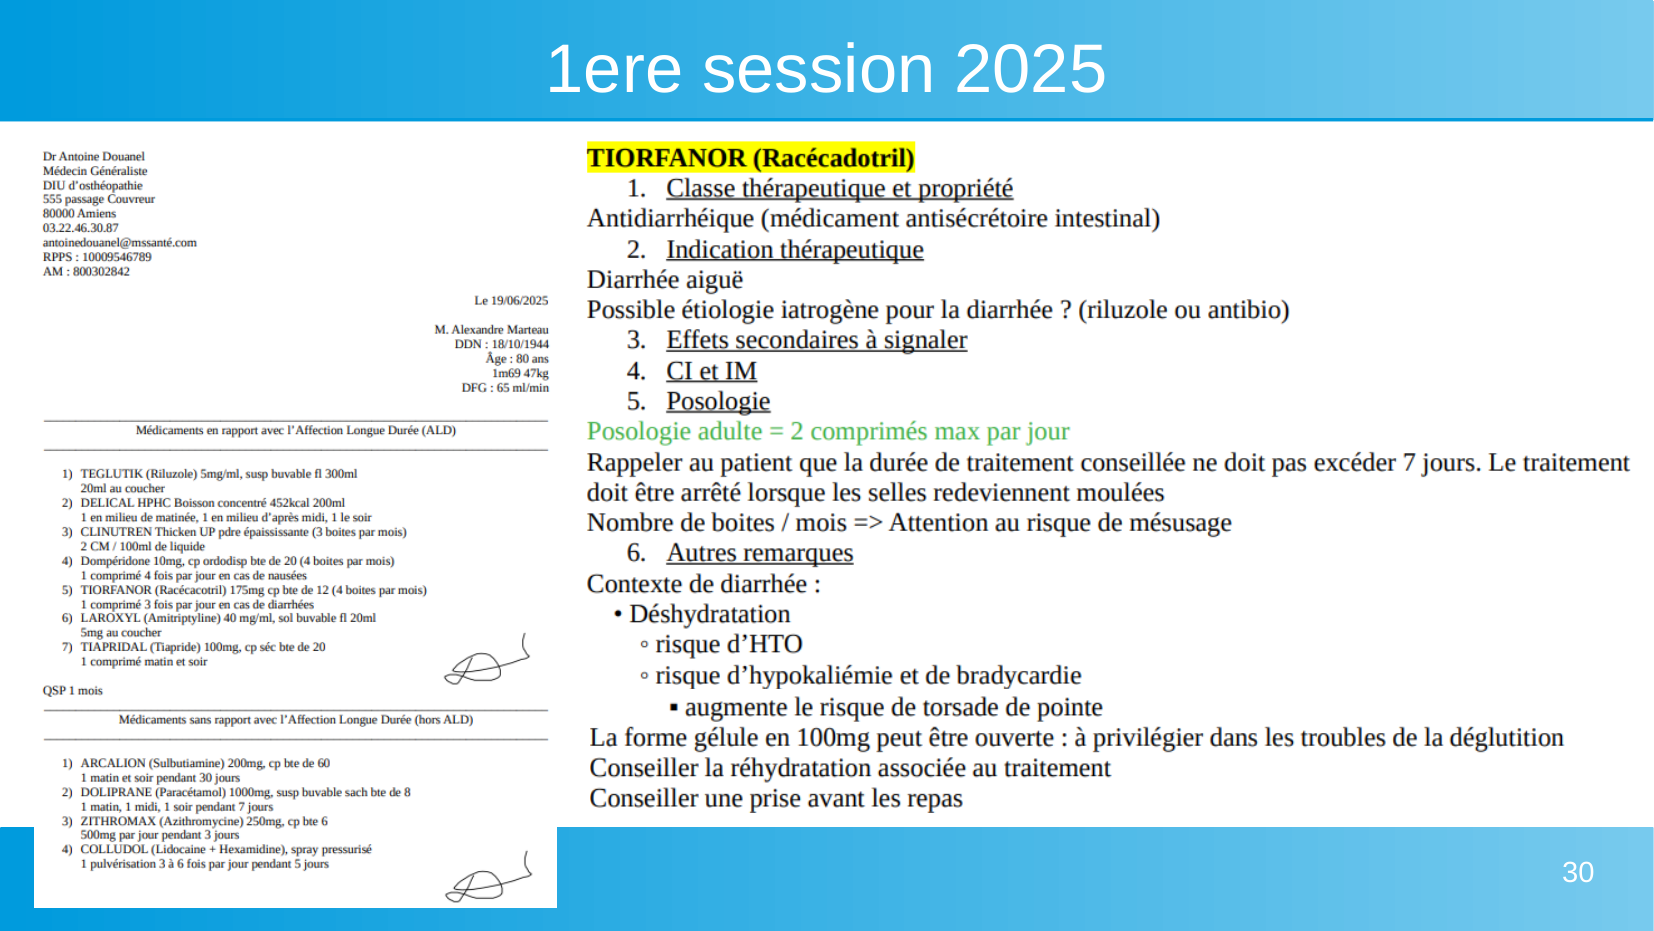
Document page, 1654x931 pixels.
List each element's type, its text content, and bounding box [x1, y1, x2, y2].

picture [34, 146, 557, 908]
picture [586, 139, 1634, 813]
title 1ere session 2025 [59, 29, 1595, 108]
